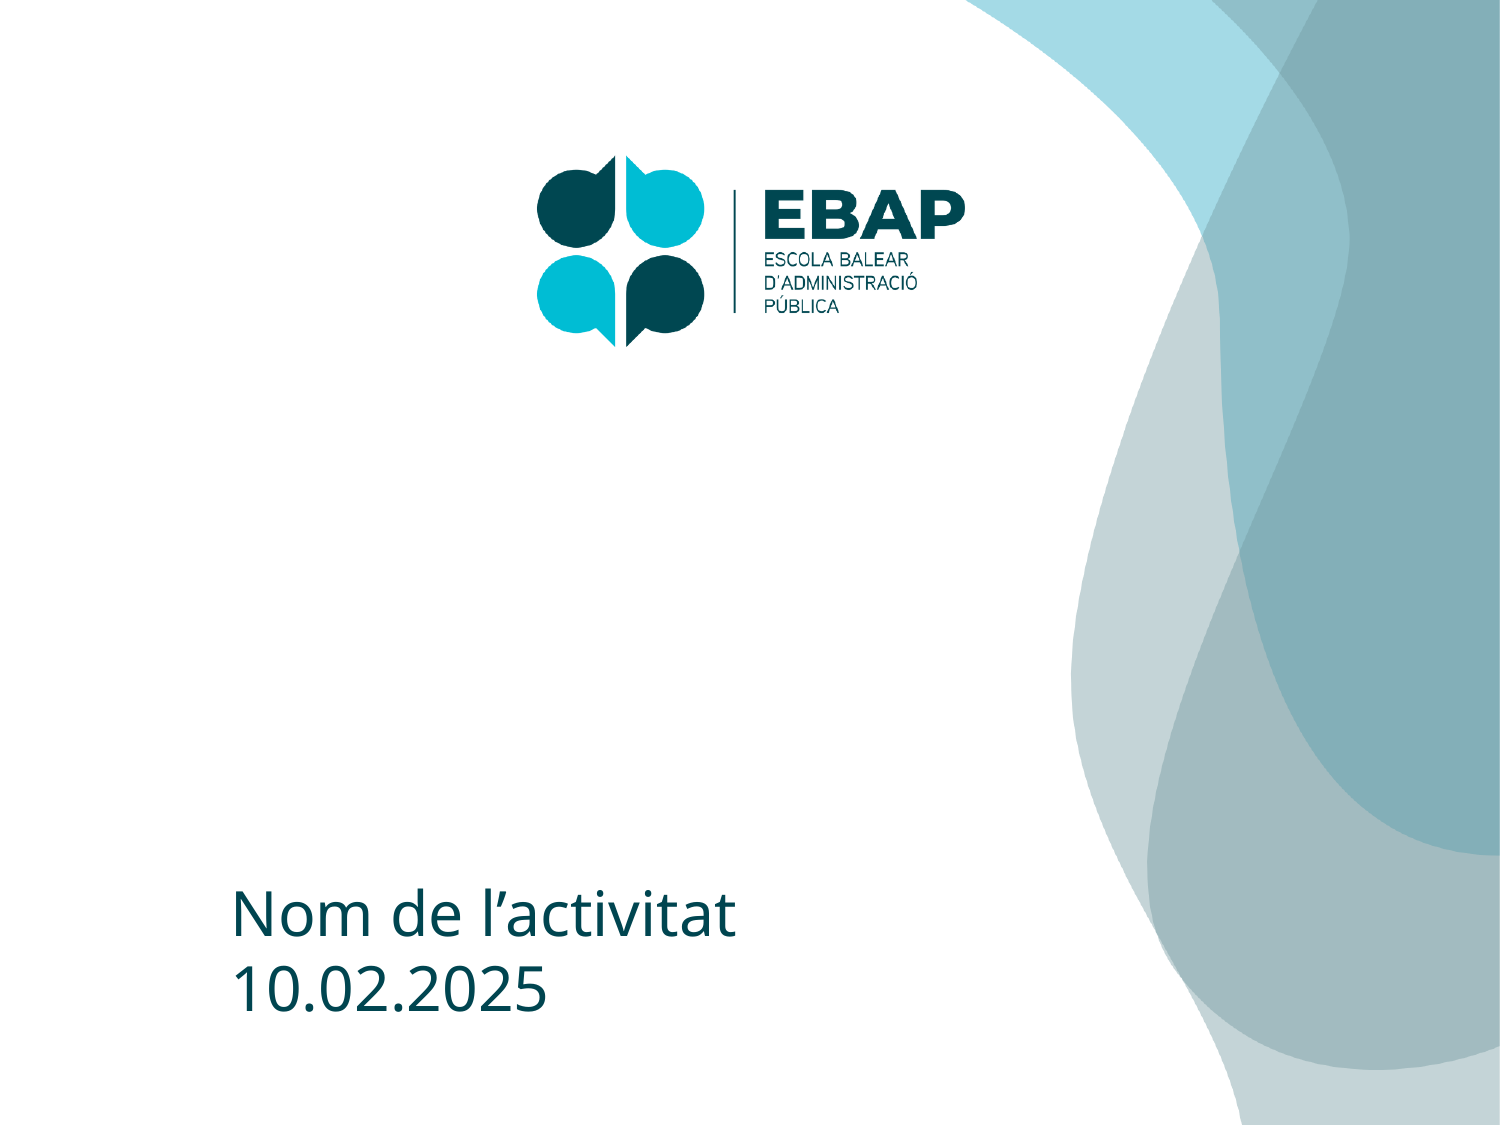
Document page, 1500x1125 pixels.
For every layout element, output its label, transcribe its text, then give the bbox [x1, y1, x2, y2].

picture [1, 0, 1500, 1125]
text_box Nom de l’activitat 10.02.2025 [215, 866, 1069, 1032]
